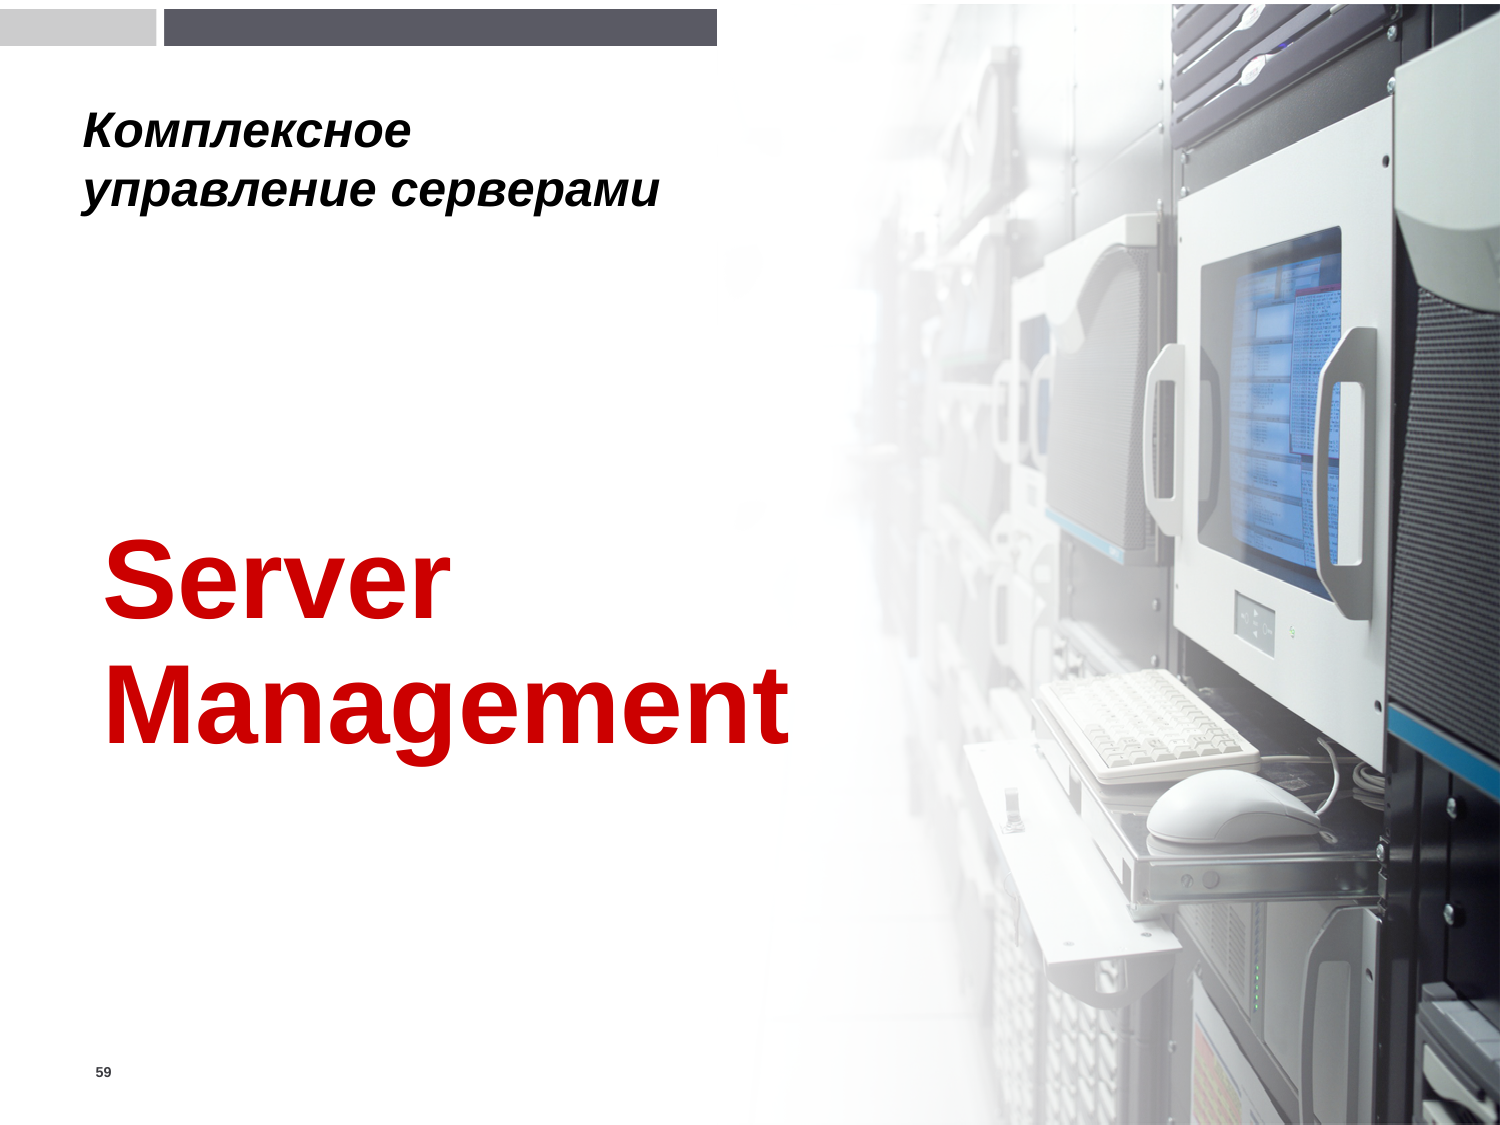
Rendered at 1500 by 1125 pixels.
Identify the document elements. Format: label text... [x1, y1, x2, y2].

text_box Server Management [87, 508, 892, 776]
text_box Комплексное управление серверами [68, 92, 708, 228]
text_box [50, 75, 717, 263]
picture [717, 4, 1500, 1125]
